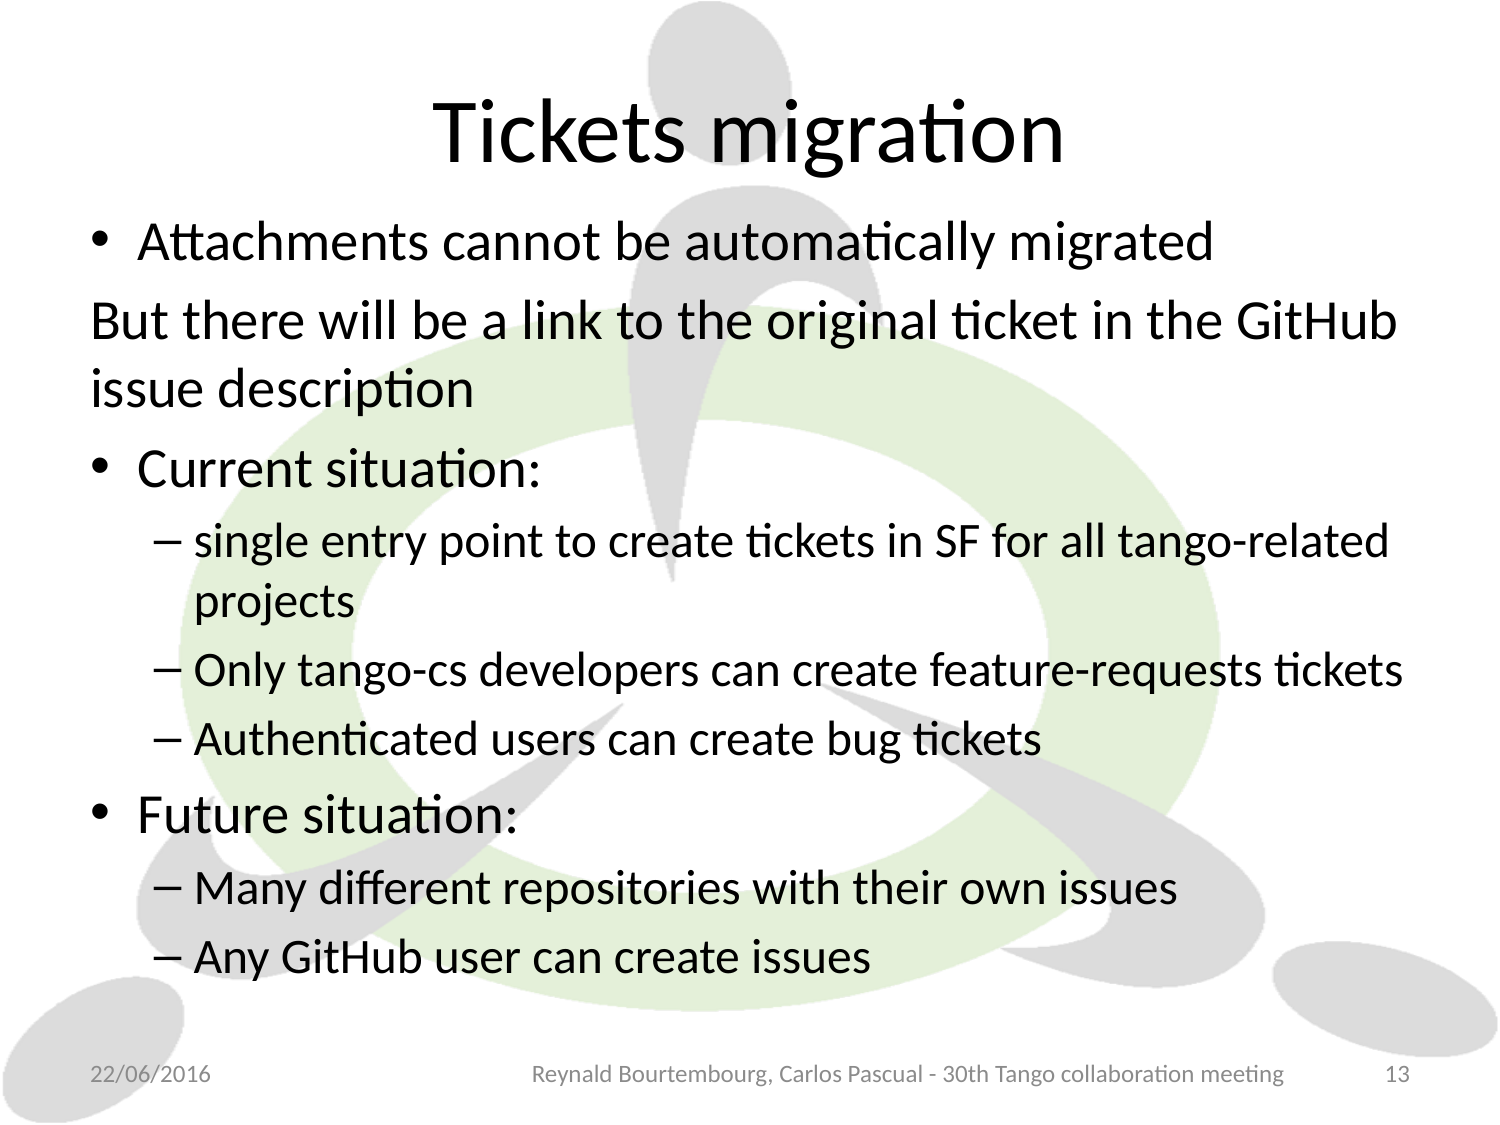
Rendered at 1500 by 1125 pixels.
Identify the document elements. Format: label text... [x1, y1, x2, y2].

picture [0, 0, 1500, 1125]
title Tickets migration [75, 32, 1425, 196]
list Attachments cannot be automatically migrated But there will be a link to the original ticket in the GitHub issue description Current situation: single entry point to create tickets in SF for all tango-related projects Only tango-cs developers can create feature-requests tickets Authenticated users can create bug tickets Future situation: Many different repositories with their own issues Any GitHub user can create issues [75, 196, 1425, 1035]
slide_number <number> [1306, 1042, 1425, 1103]
slide_number 22/06/2016 [75, 1042, 425, 1103]
footer Reynald Bourtembourg, Carlos Pascual - 30th Tango collaboration meeting [512, 1042, 1306, 1103]
